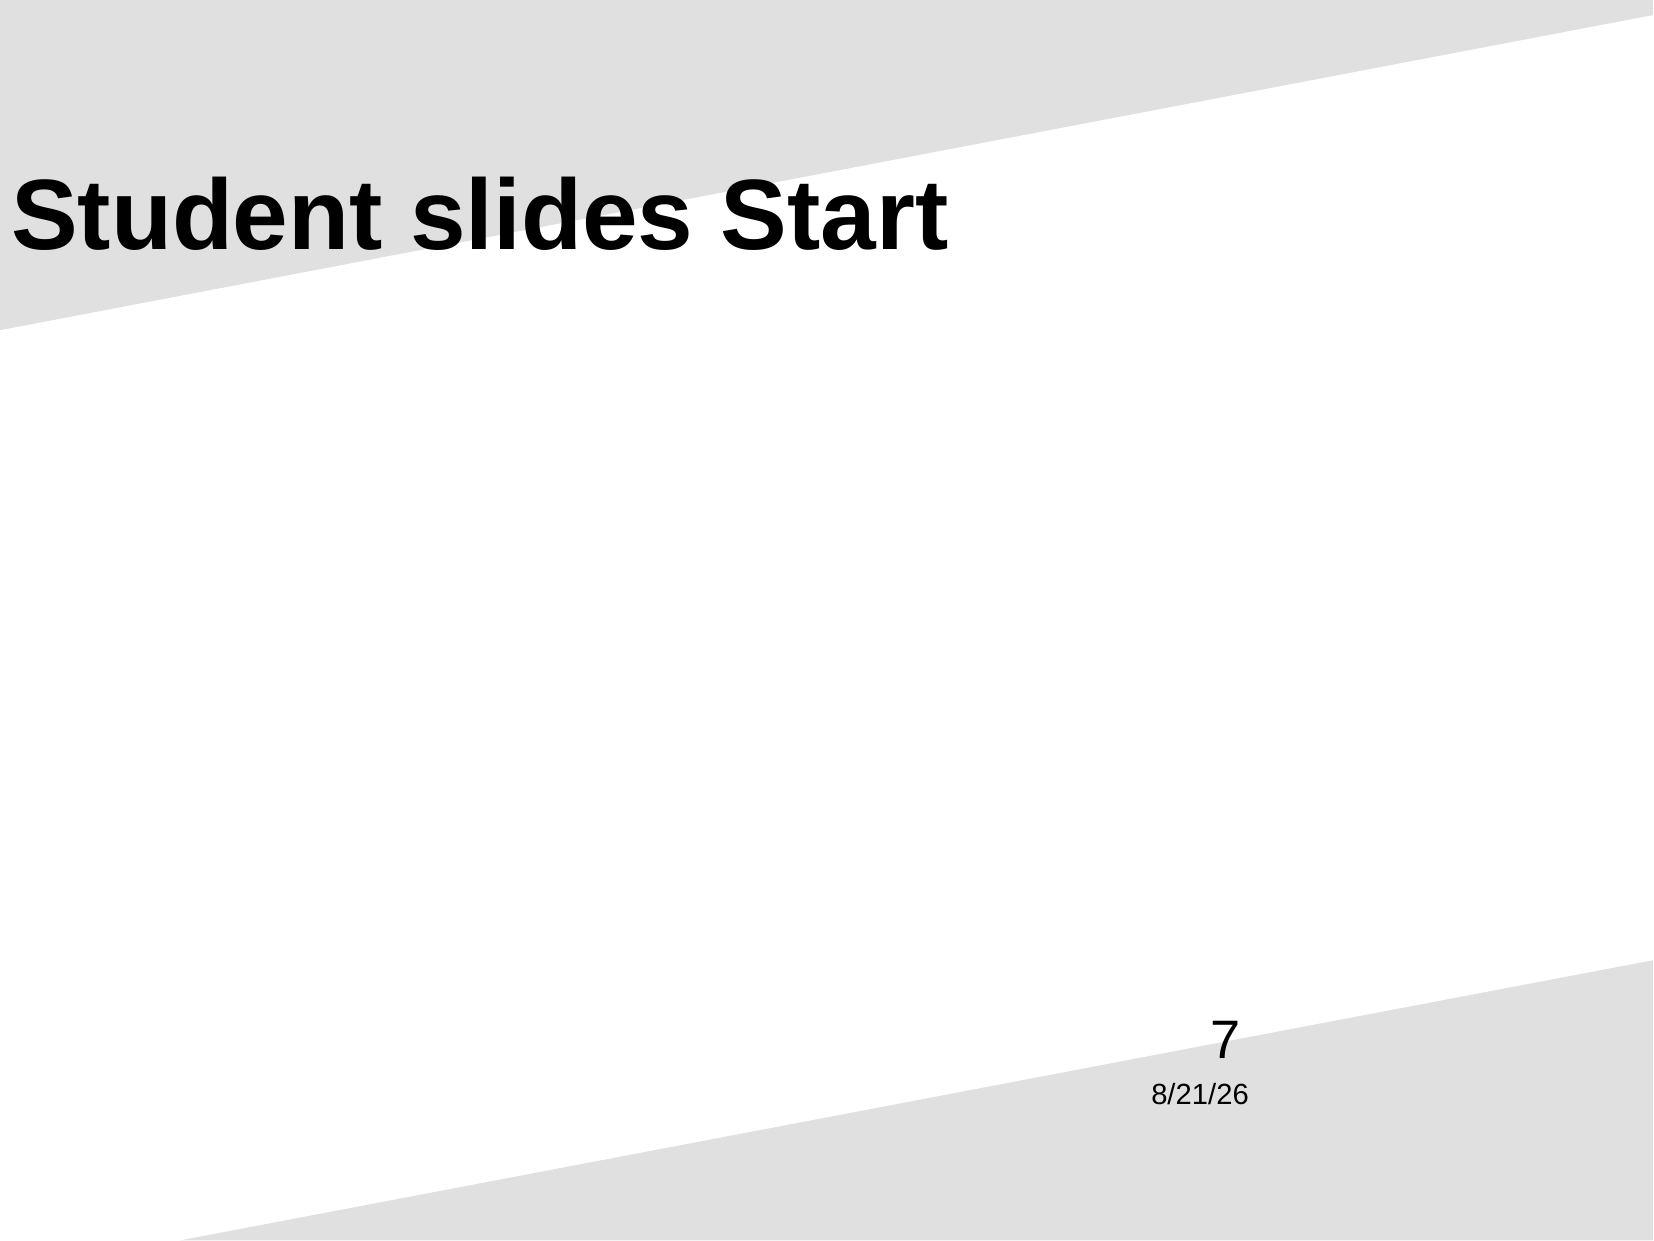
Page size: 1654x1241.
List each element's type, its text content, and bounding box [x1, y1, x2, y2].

text_box [1151, 1004, 1624, 1161]
title Student slides Start [11, 105, 1499, 313]
